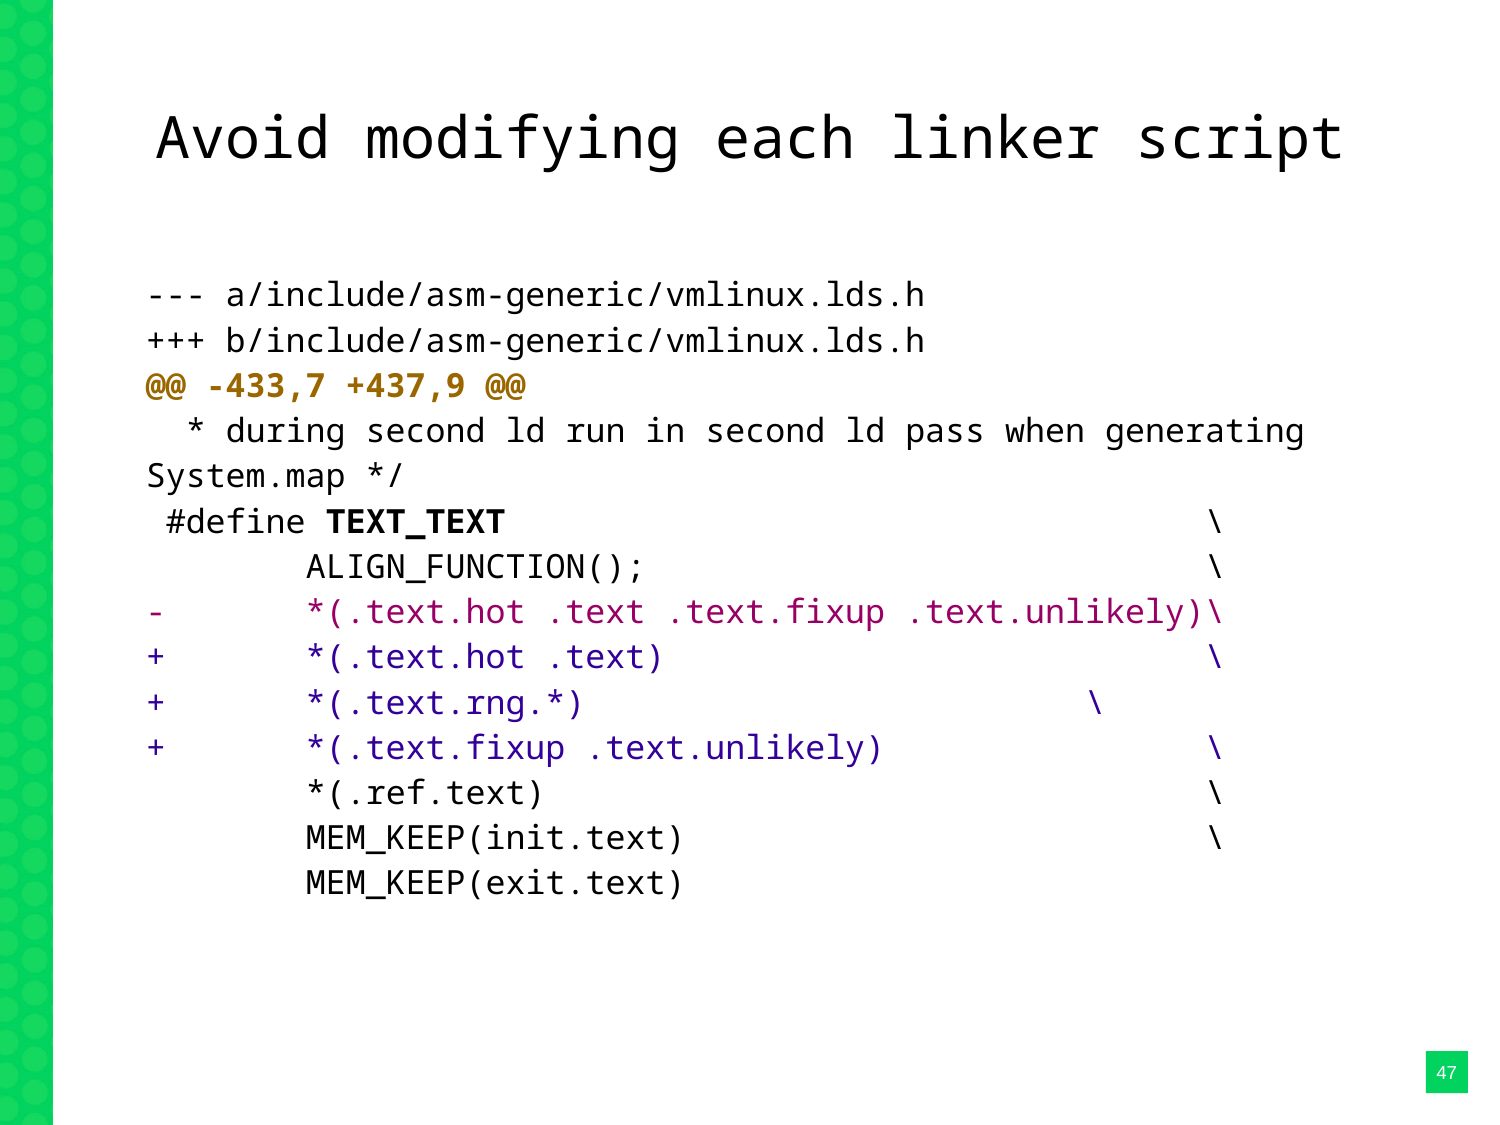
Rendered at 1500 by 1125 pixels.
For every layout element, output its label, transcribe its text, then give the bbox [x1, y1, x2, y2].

list --- a/include/asm-generic/vmlinux.lds.h +++ b/include/asm-generic/vmlinux.lds.h @@ -433,7 +437,9 @@ * during second ld run in second ld pass when generating System.map */ #define TEXT_TEXT \ ALIGN_FUNCTION(); \ - *(.text.hot .text .text.fixup .text.unlikely)\ + *(.text.hot .text) \ + *(.text.rng.*) \ + *(.text.fixup .text.unlikely) \ *(.ref.text) \ MEM_KEEP(init.text) \ MEM_KEEP(exit.text) [75, 271, 1426, 924]
title Avoid modifying each linker script [75, 42, 1426, 229]
picture [0, 0, 53, 1125]
text_box <number> [1425, 1051, 1468, 1094]
